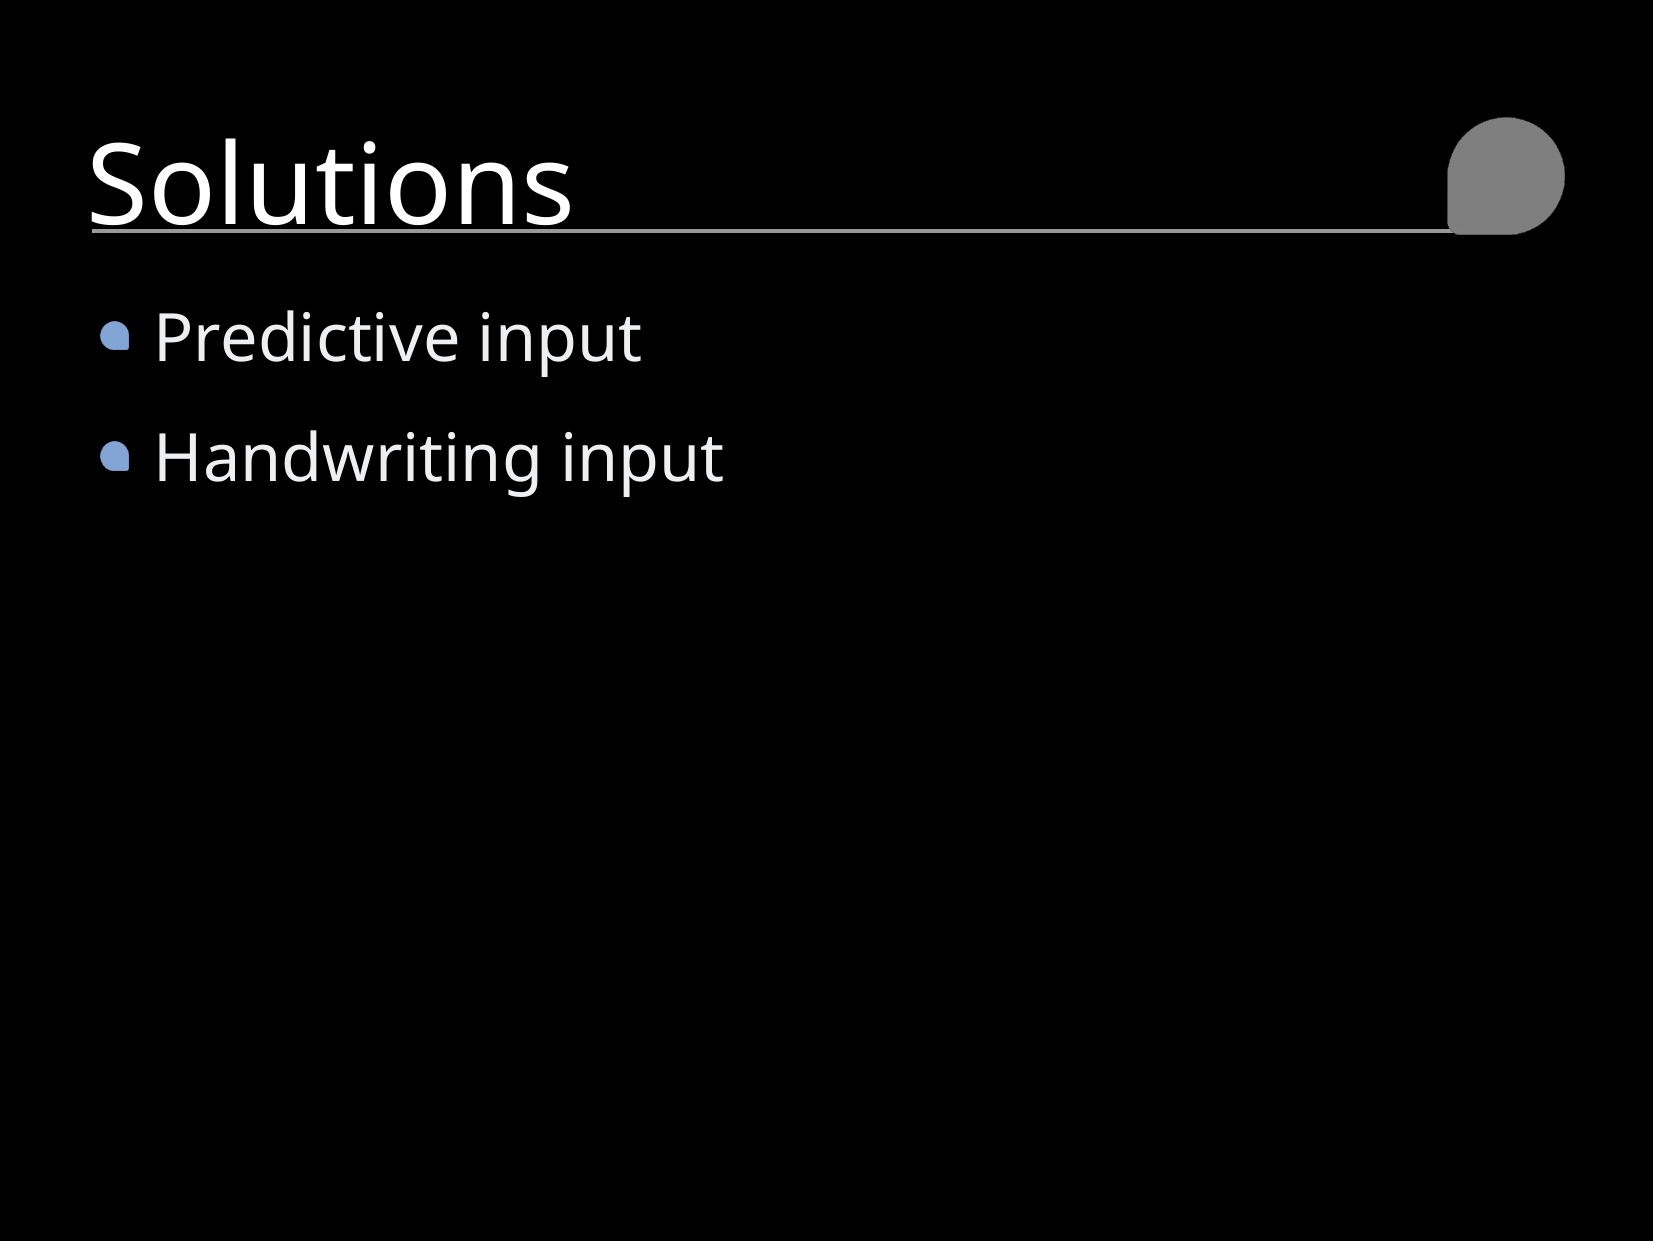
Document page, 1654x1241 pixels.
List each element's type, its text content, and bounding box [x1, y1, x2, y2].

title Solutions [86, 112, 1575, 249]
list Predictive input Handwriting input [82, 290, 1571, 1010]
